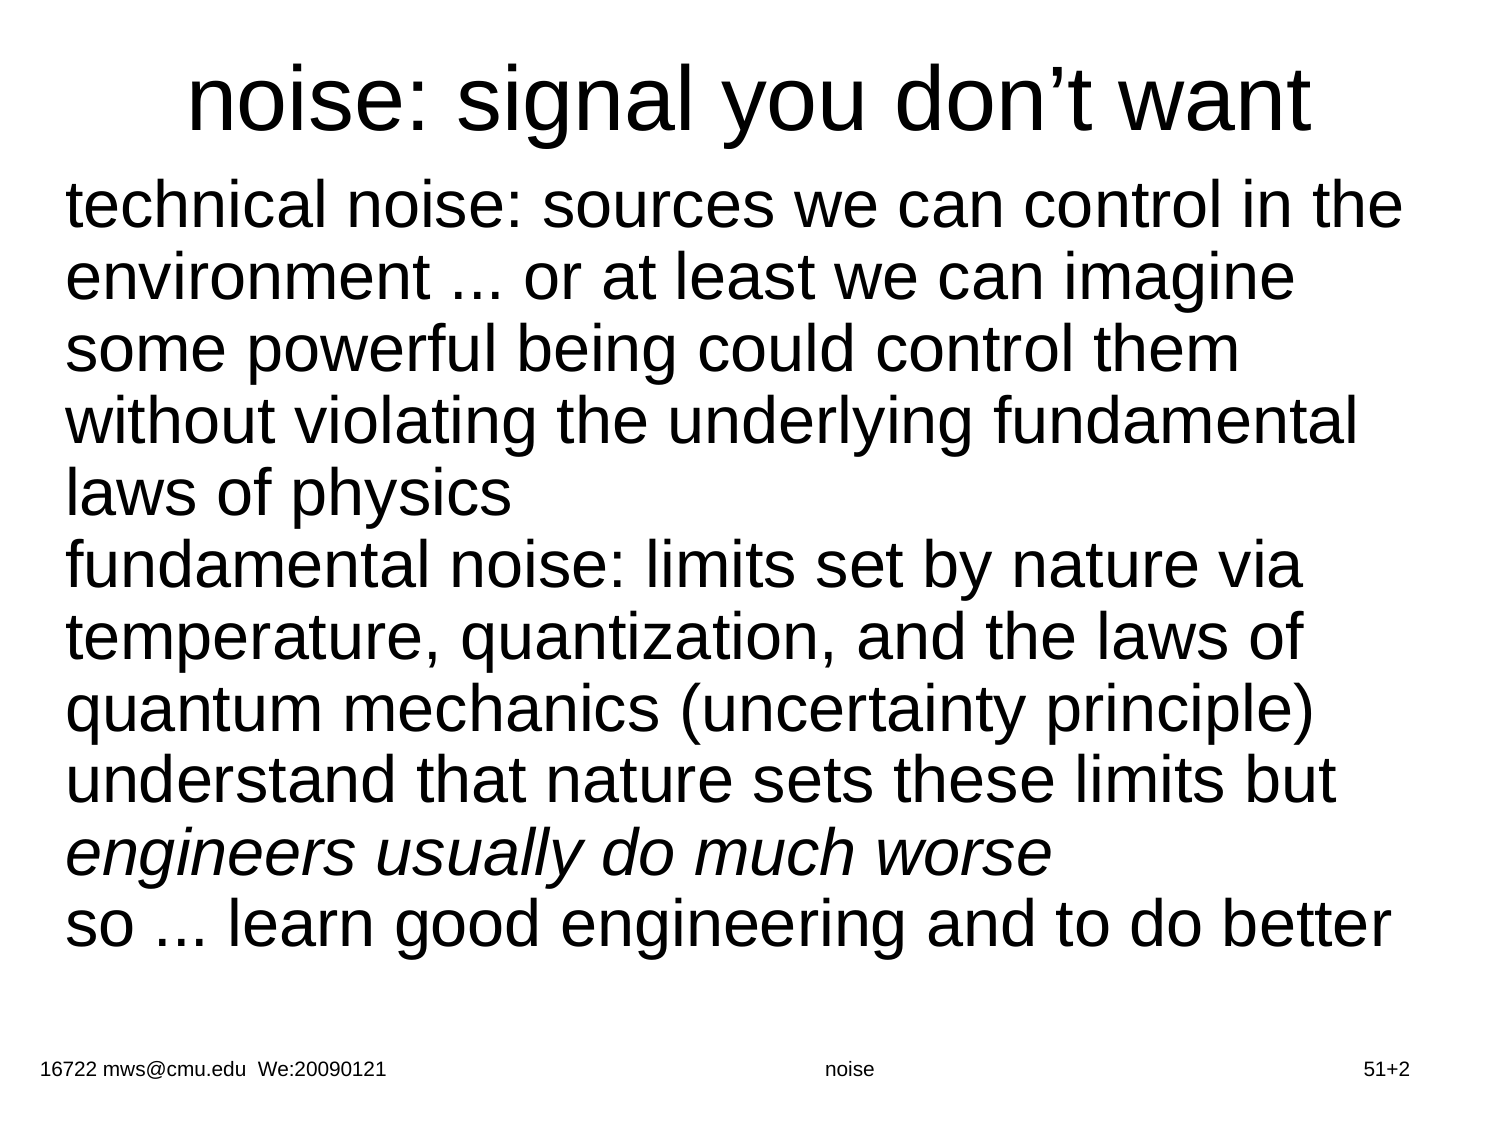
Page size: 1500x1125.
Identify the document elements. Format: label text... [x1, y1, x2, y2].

text_box technical noise: sources we can control in the environment ... or at least we can imagine some powerful being could control them without violating the underlying fundamental laws of physics fundamental noise: limits set by nature via temperature, quantization, and the laws of quantum mechanics (uncertainty principle) understand that nature sets these limits but engineers usually do much worse so ... learn good engineering and to do better [50, 162, 1463, 969]
text_box noise: signal you don’t want [112, 31, 1388, 157]
